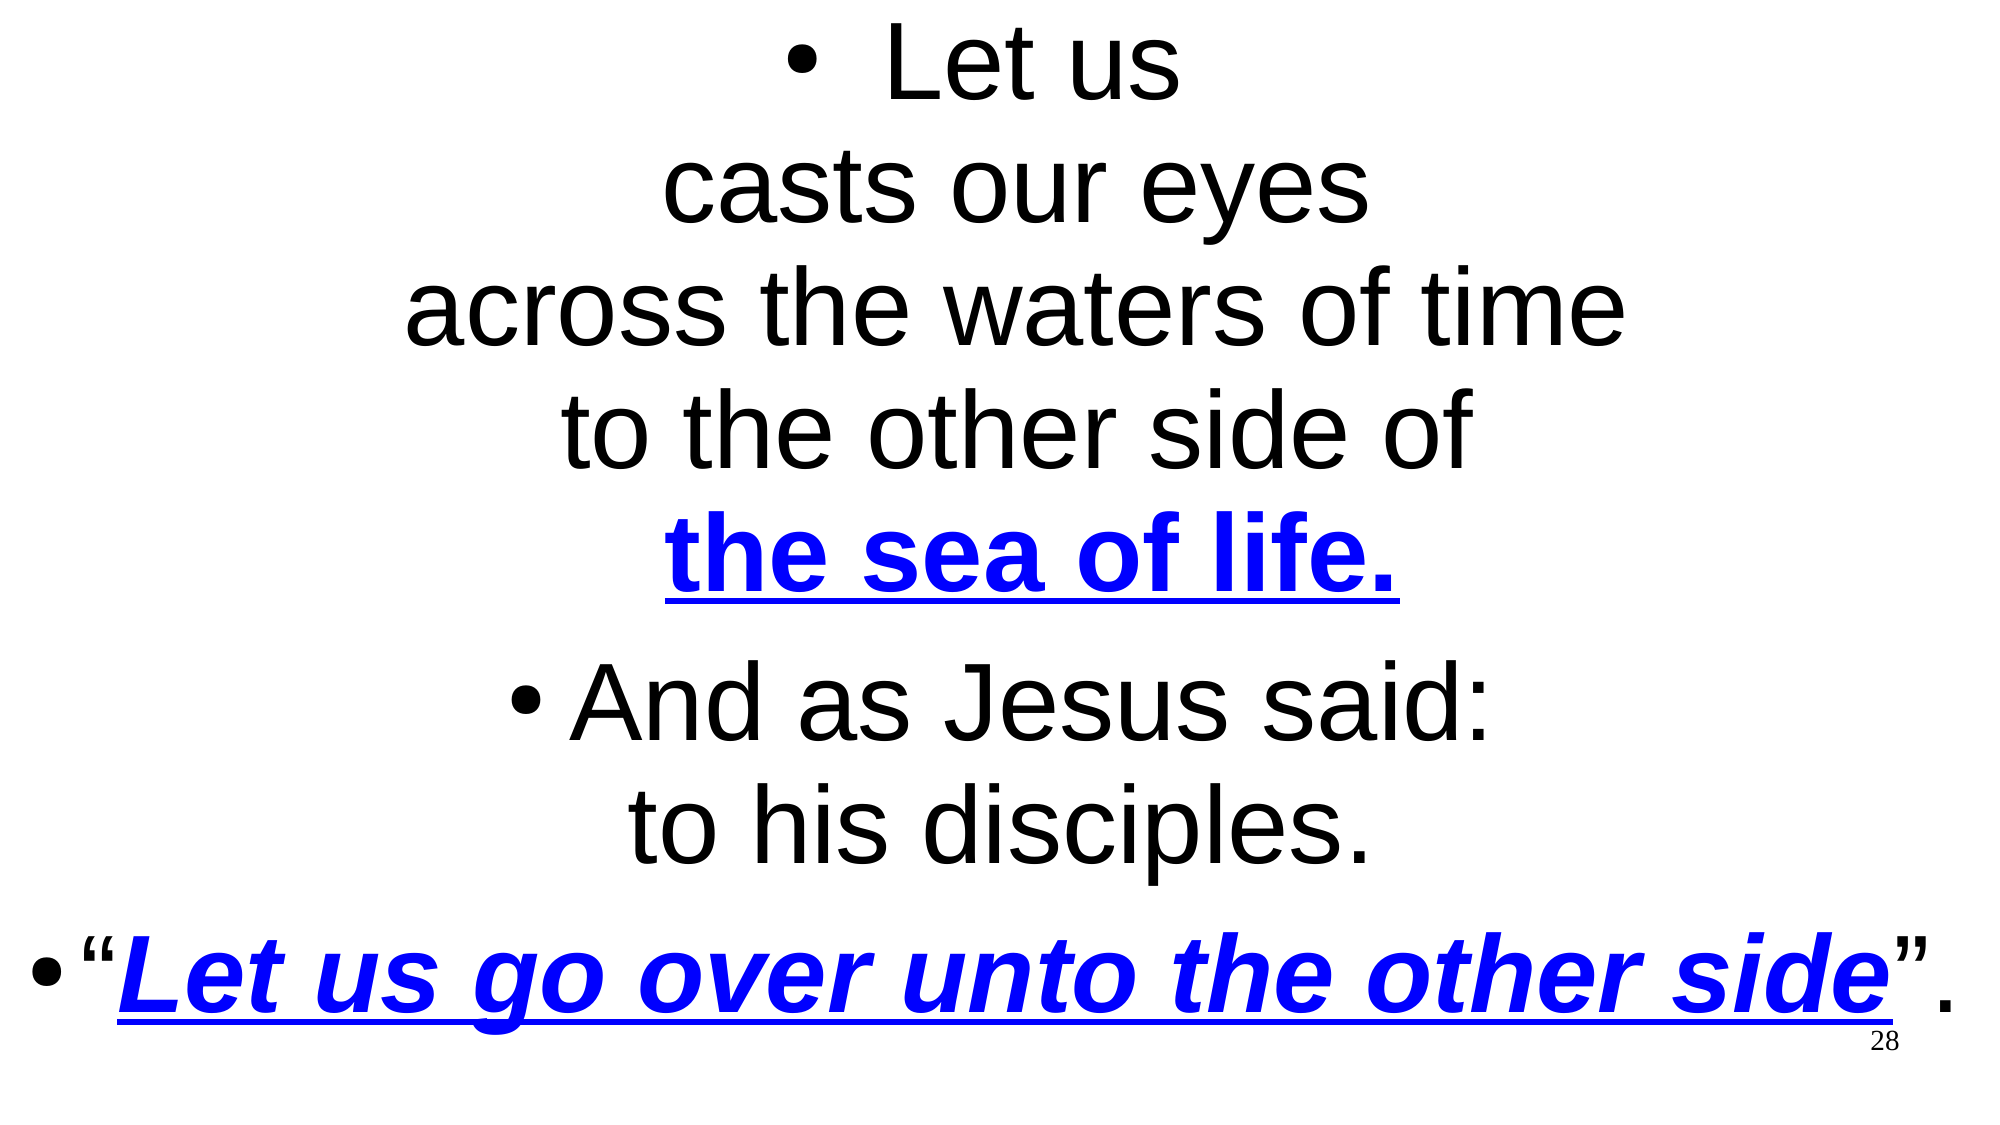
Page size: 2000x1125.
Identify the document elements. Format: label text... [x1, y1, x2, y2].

list Let us casts our eyes across the waters of time to the other side of the sea of life. And as Jesus said: to his disciples. “Let us go over unto the other side”. [0, 0, 1996, 1123]
